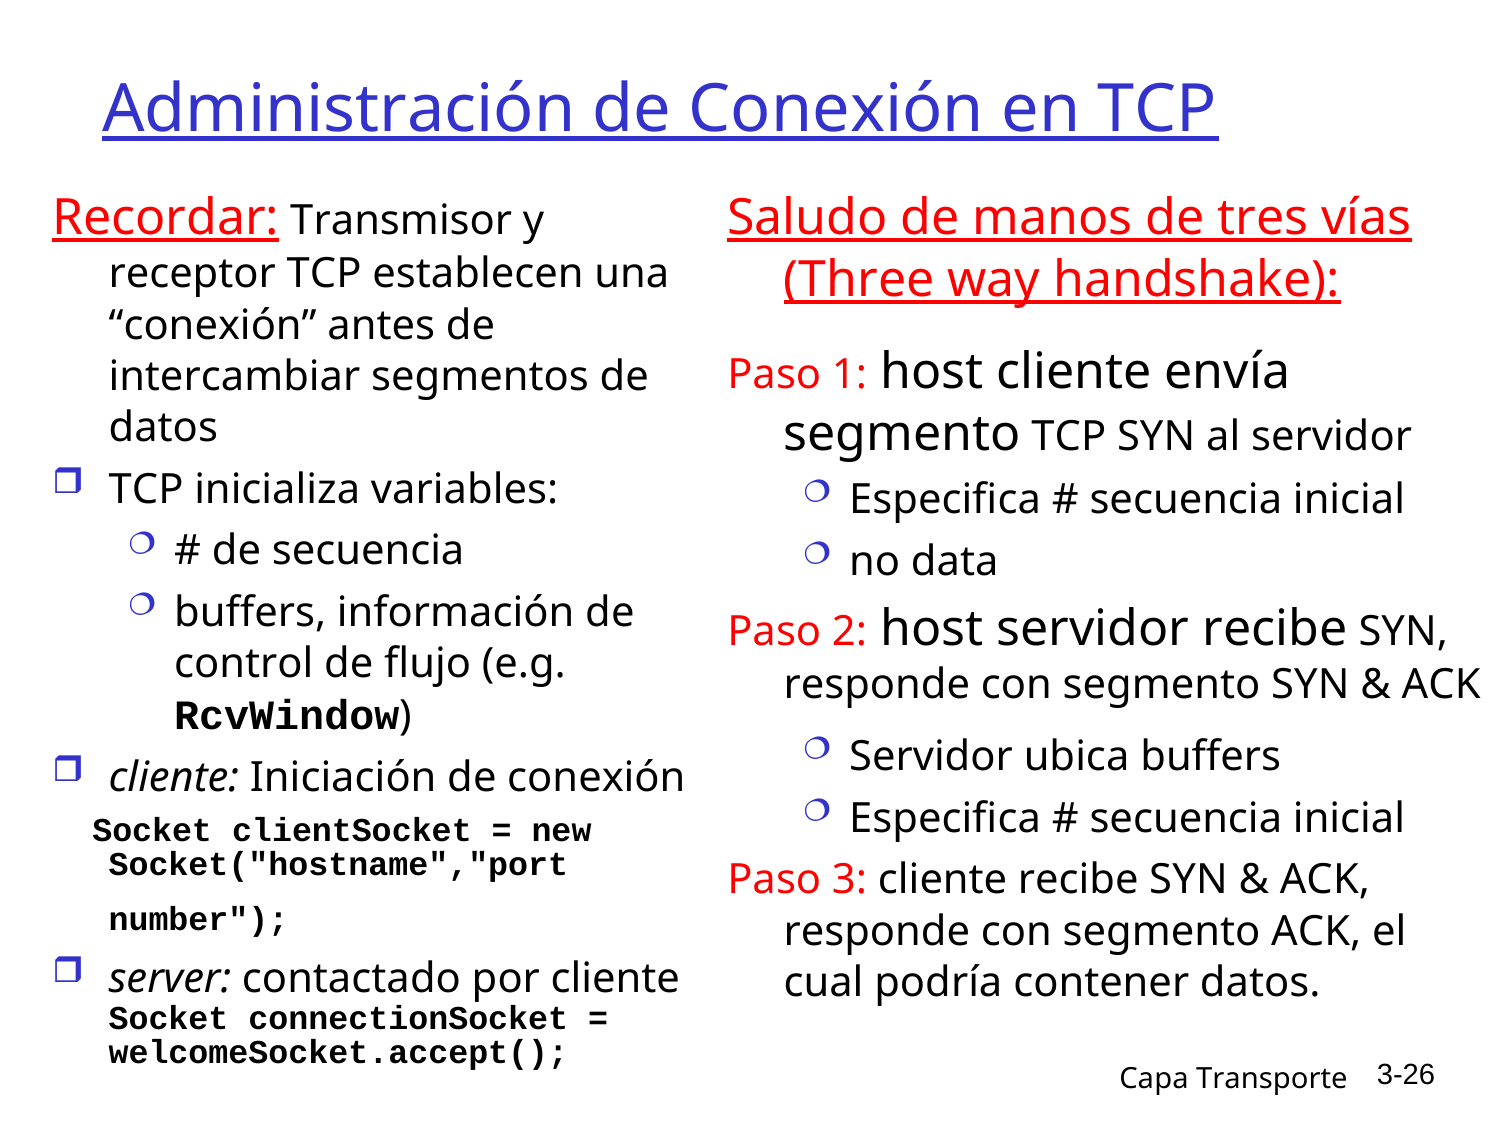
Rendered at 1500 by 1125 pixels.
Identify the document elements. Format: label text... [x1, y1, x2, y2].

list Recordar: Transmisor y receptor TCP establecen una “conexión” antes de intercambiar segmentos de datos TCP inicializa variables: # de secuencia buffers, información de control de flujo (e.g. RcvWindow) cliente: Iniciación de conexión Socket clientSocket = new Socket("hostname","port number"); server: contactado por cliente Socket connectionSocket = welcomeSocket.accept(); [37, 177, 717, 1072]
title Administración de Conexión en TCP [87, 15, 1426, 177]
list Saludo de manos de tres vías (Three way handshake): Paso 1: host cliente envía segmento TCP SYN al servidor Especifica # secuencia inicial no data Paso 2: host servidor recibe SYN, responde con segmento SYN & ACK Servidor ubica buffers Especifica # secuencia inicial Paso 3: cliente recibe SYN & ACK, responde con segmento ACK, el cual podría contener datos. [712, 177, 1500, 1032]
